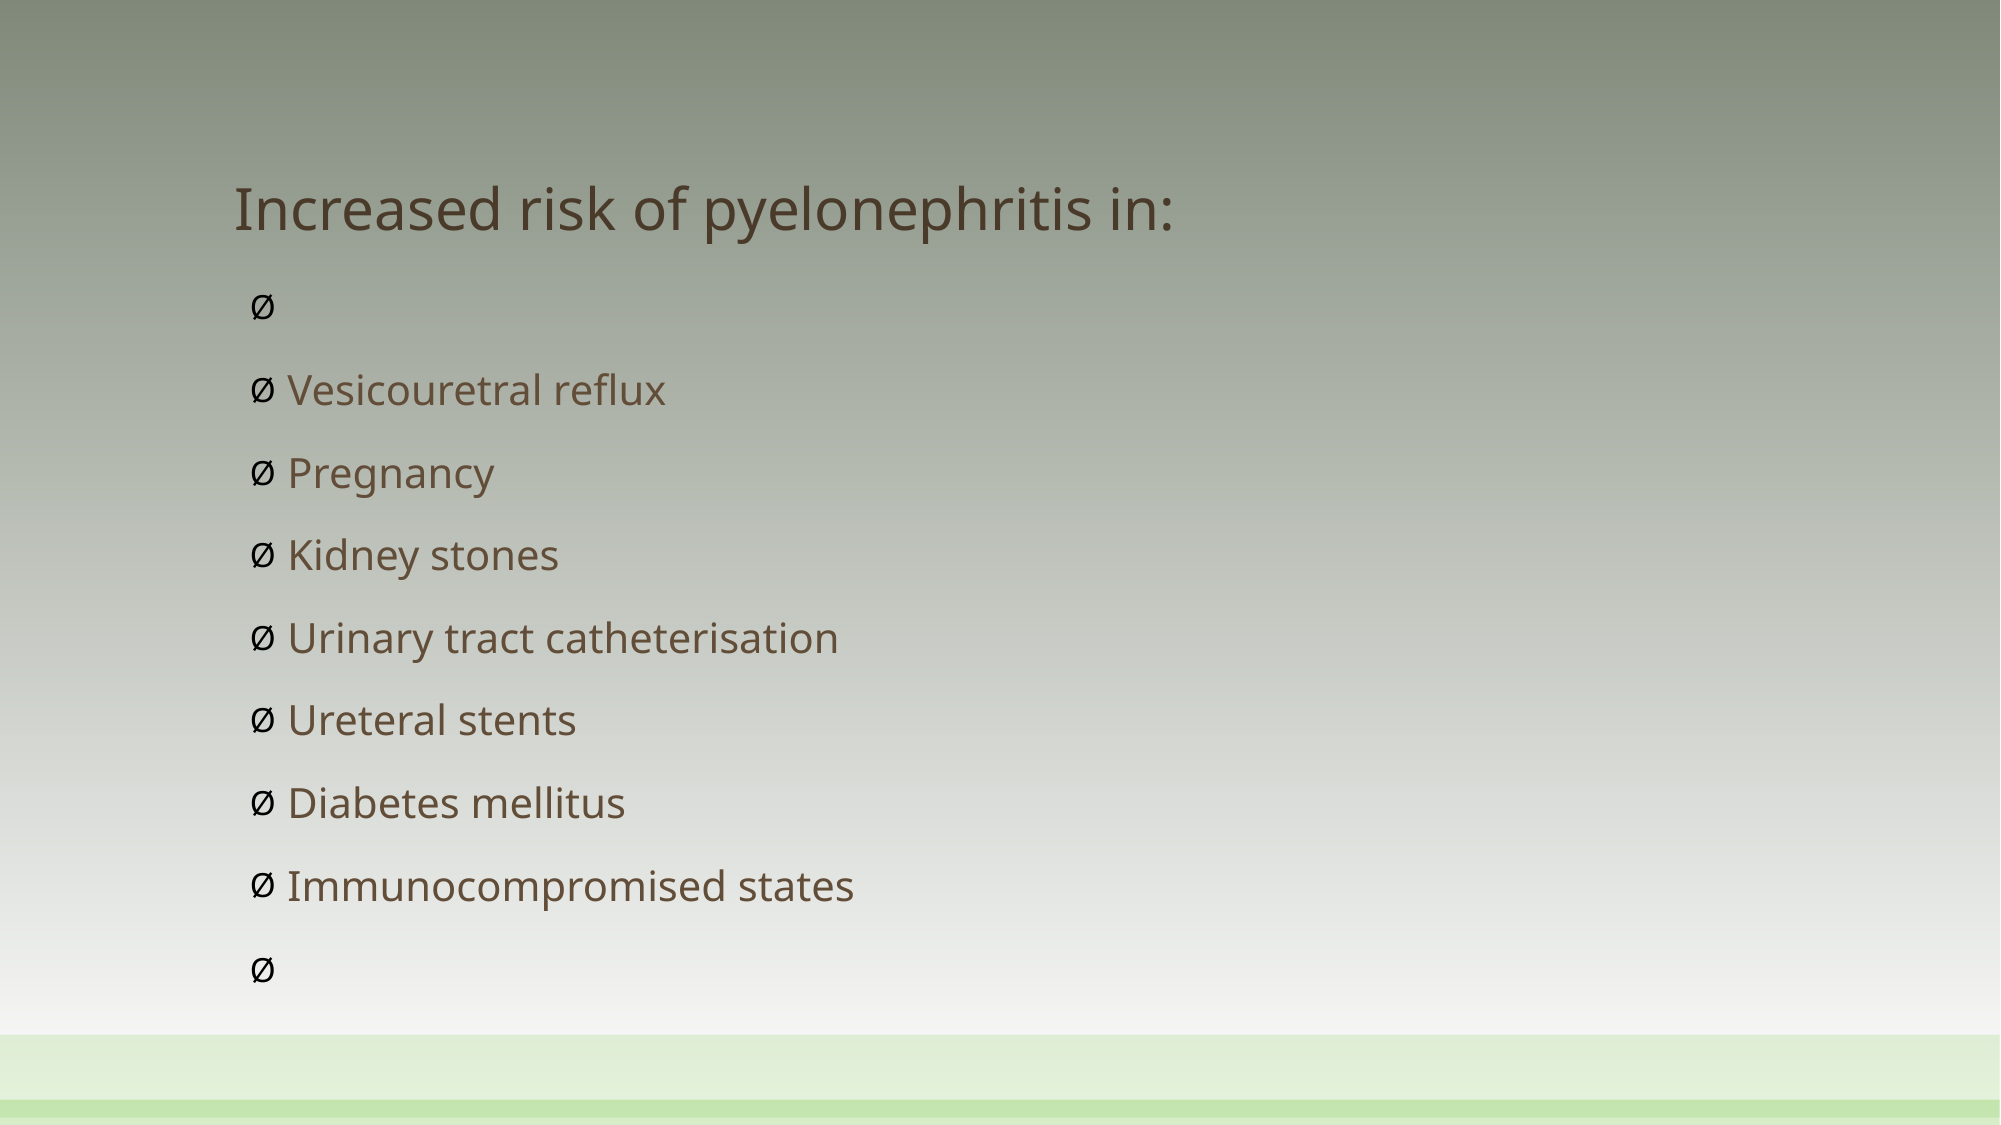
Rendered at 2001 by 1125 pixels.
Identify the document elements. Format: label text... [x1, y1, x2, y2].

list Vesicouretral reflux Pregnancy Kidney stones Urinary tract catheterisation Ureteral stents Diabetes mellitus Immunocompromised states [219, 274, 1780, 987]
title Increased risk of pyelonephritis in: [219, 71, 1780, 251]
